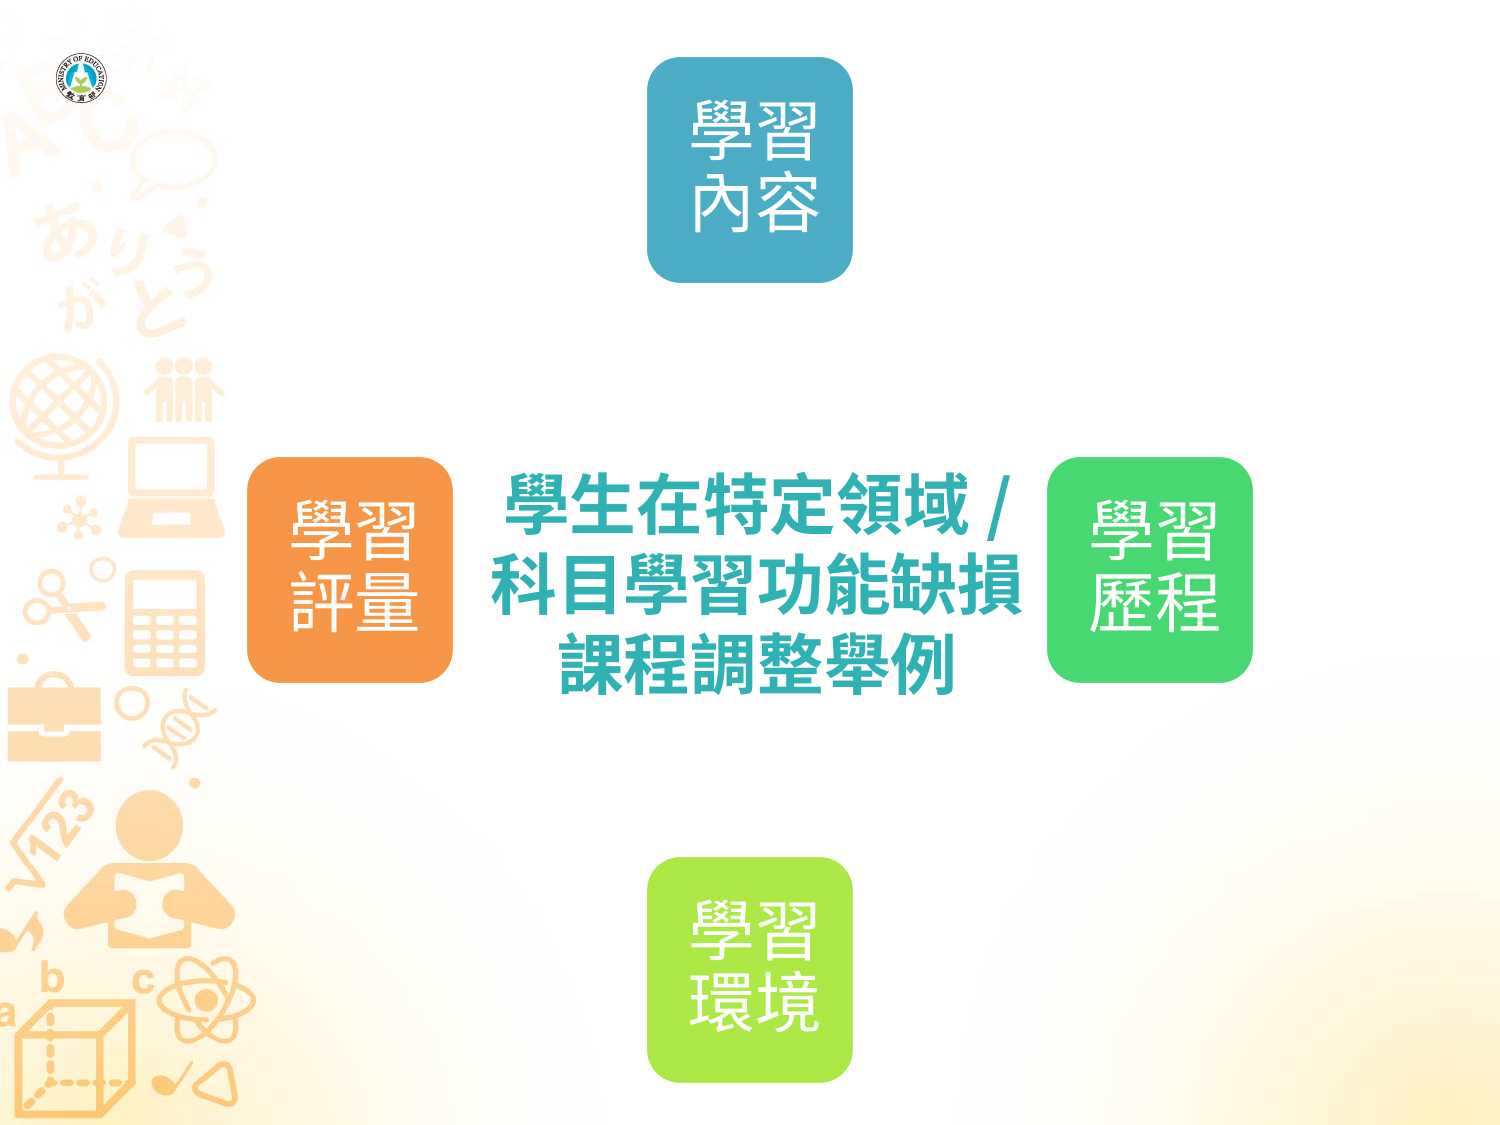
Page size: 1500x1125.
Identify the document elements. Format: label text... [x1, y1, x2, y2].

text_box 學習評量 [244, 454, 455, 686]
text_box 學習歷程 [1044, 454, 1255, 686]
text_box 學習內容 [644, 54, 855, 286]
text_box 學習環境 [644, 854, 855, 1086]
title 學生在特定領域/ 科目學習功能缺損 課程調整舉例 [425, 455, 1090, 597]
picture [0, 0, 1500, 1125]
